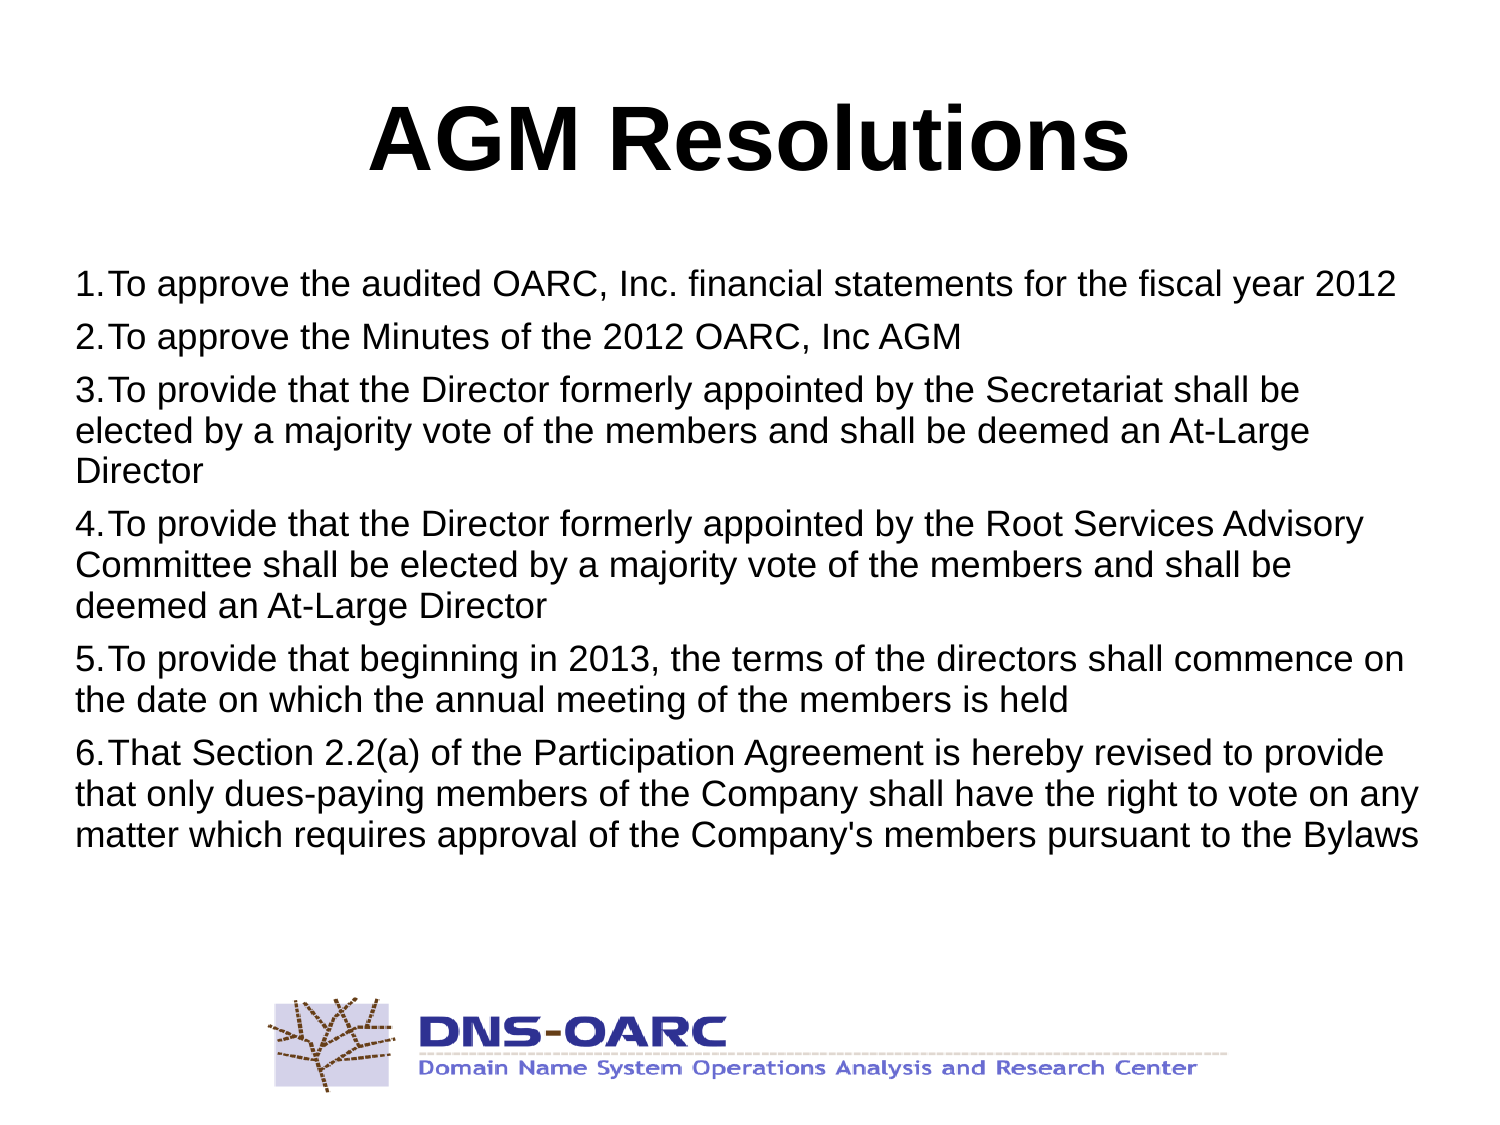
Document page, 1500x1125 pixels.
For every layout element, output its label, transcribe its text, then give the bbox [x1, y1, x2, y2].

title AGM Resolutions [75, 44, 1425, 233]
list To approve the audited OARC, Inc. financial statements for the fiscal year 2012 To approve the Minutes of the 2012 OARC, Inc AGM To provide that the Director formerly appointed by the Secretariat shall be elected by a majority vote of the members and shall be deemed an At-Large Director To provide that the Director formerly appointed by the Root Services Advisory Committee shall be elected by a majority vote of the members and shall be deemed an At-Large Director To provide that beginning in 2013, the terms of the directors shall commence on the date on which the annual meeting of the members is held That Section 2.2(a) of the Participation Agreement is hereby revised to provide that only dues-paying members of the Company shall have the right to vote on any matter which requires approval of the Company's members pursuant to the Bylaws [75, 263, 1425, 916]
picture [214, 991, 1259, 1099]
